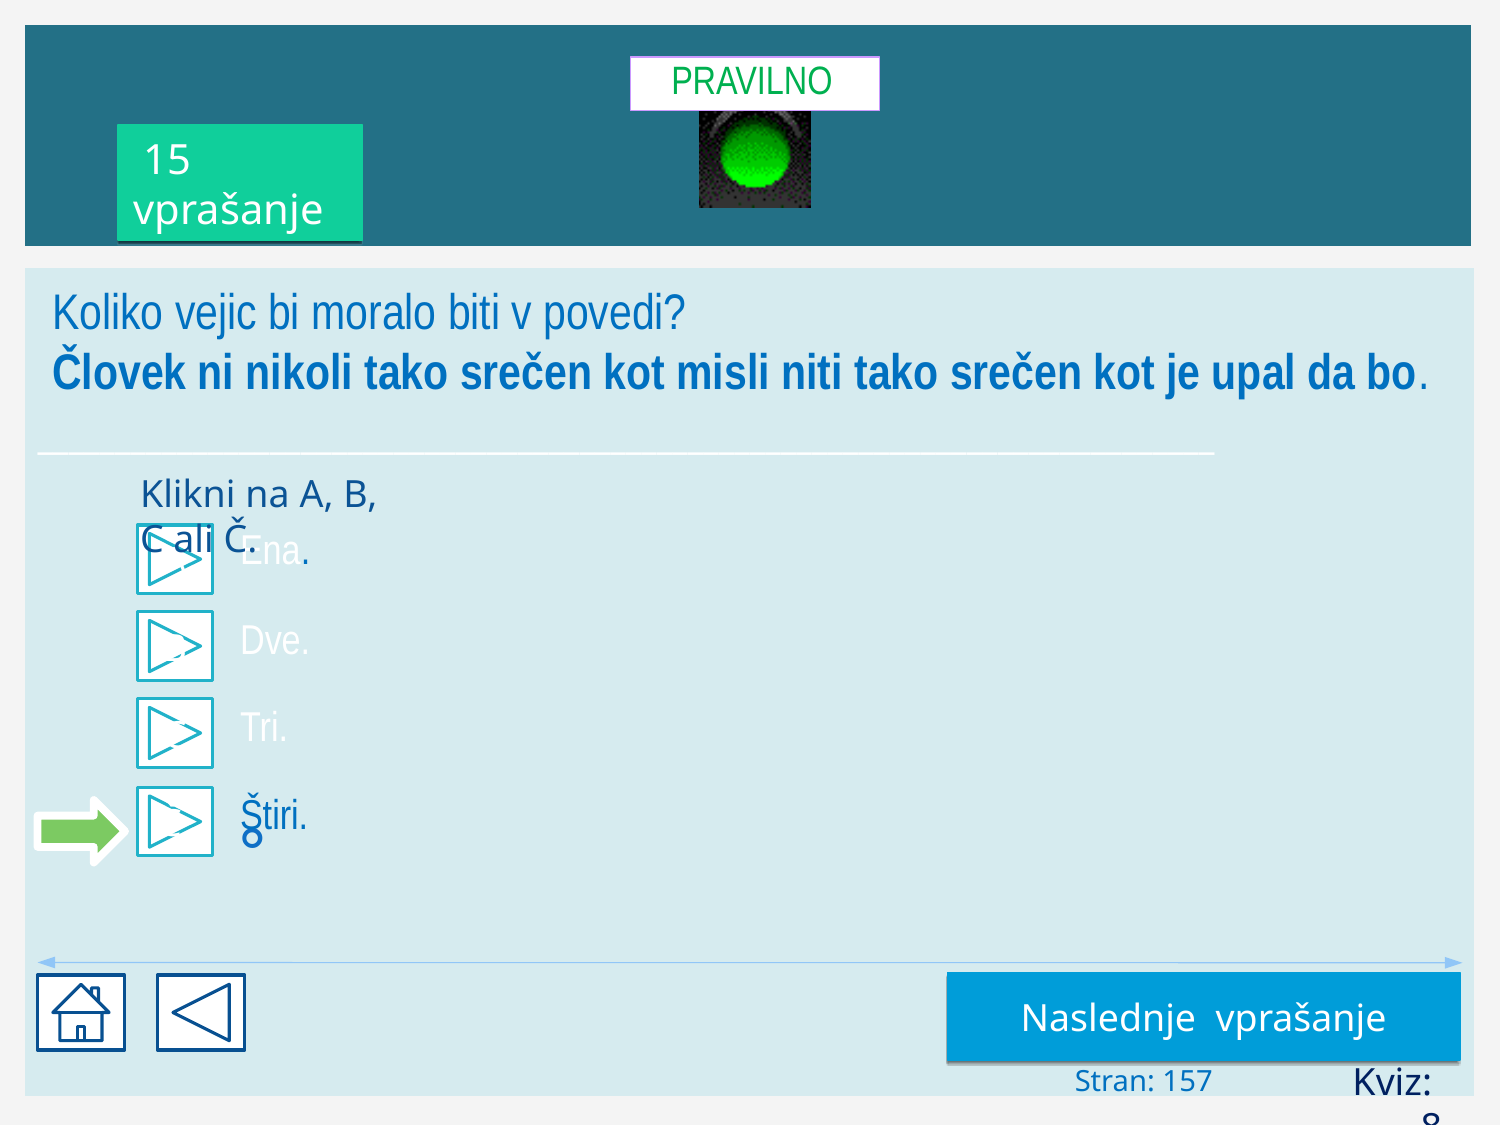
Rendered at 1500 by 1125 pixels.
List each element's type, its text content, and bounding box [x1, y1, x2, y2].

text_box Štiri. [225, 780, 1351, 846]
text_box Tri. [225, 692, 1351, 759]
text_box Kviz: 8 [1337, 1050, 1475, 1111]
text_box Naslednje vprašanje [947, 972, 1461, 1061]
text_box Stran: 157 [975, 1055, 1313, 1106]
text_box C [137, 698, 213, 768]
text_box [0, 0, 1500, 1125]
text_box ____________________________________________________________________________ [22, 404, 1488, 466]
text_box 15 vprašanje [118, 125, 363, 191]
text_box A [137, 524, 213, 594]
text_box Klikni na A, B, C ali Č. [125, 466, 413, 524]
text_box [1426, 1116, 1435, 1124]
text_box Ena. [225, 515, 1351, 581]
text_box Dve. [225, 605, 1351, 671]
text_box Č. [137, 787, 213, 856]
text_box B [137, 611, 213, 681]
text_box Koliko vejic bi moralo biti v povedi? Človek ni nikoli tako srečen kot misli niti tako srečen kot je upal da bo. [37, 272, 1463, 409]
text_box PRAVILNO [630, 56, 880, 111]
picture [699, 111, 811, 208]
